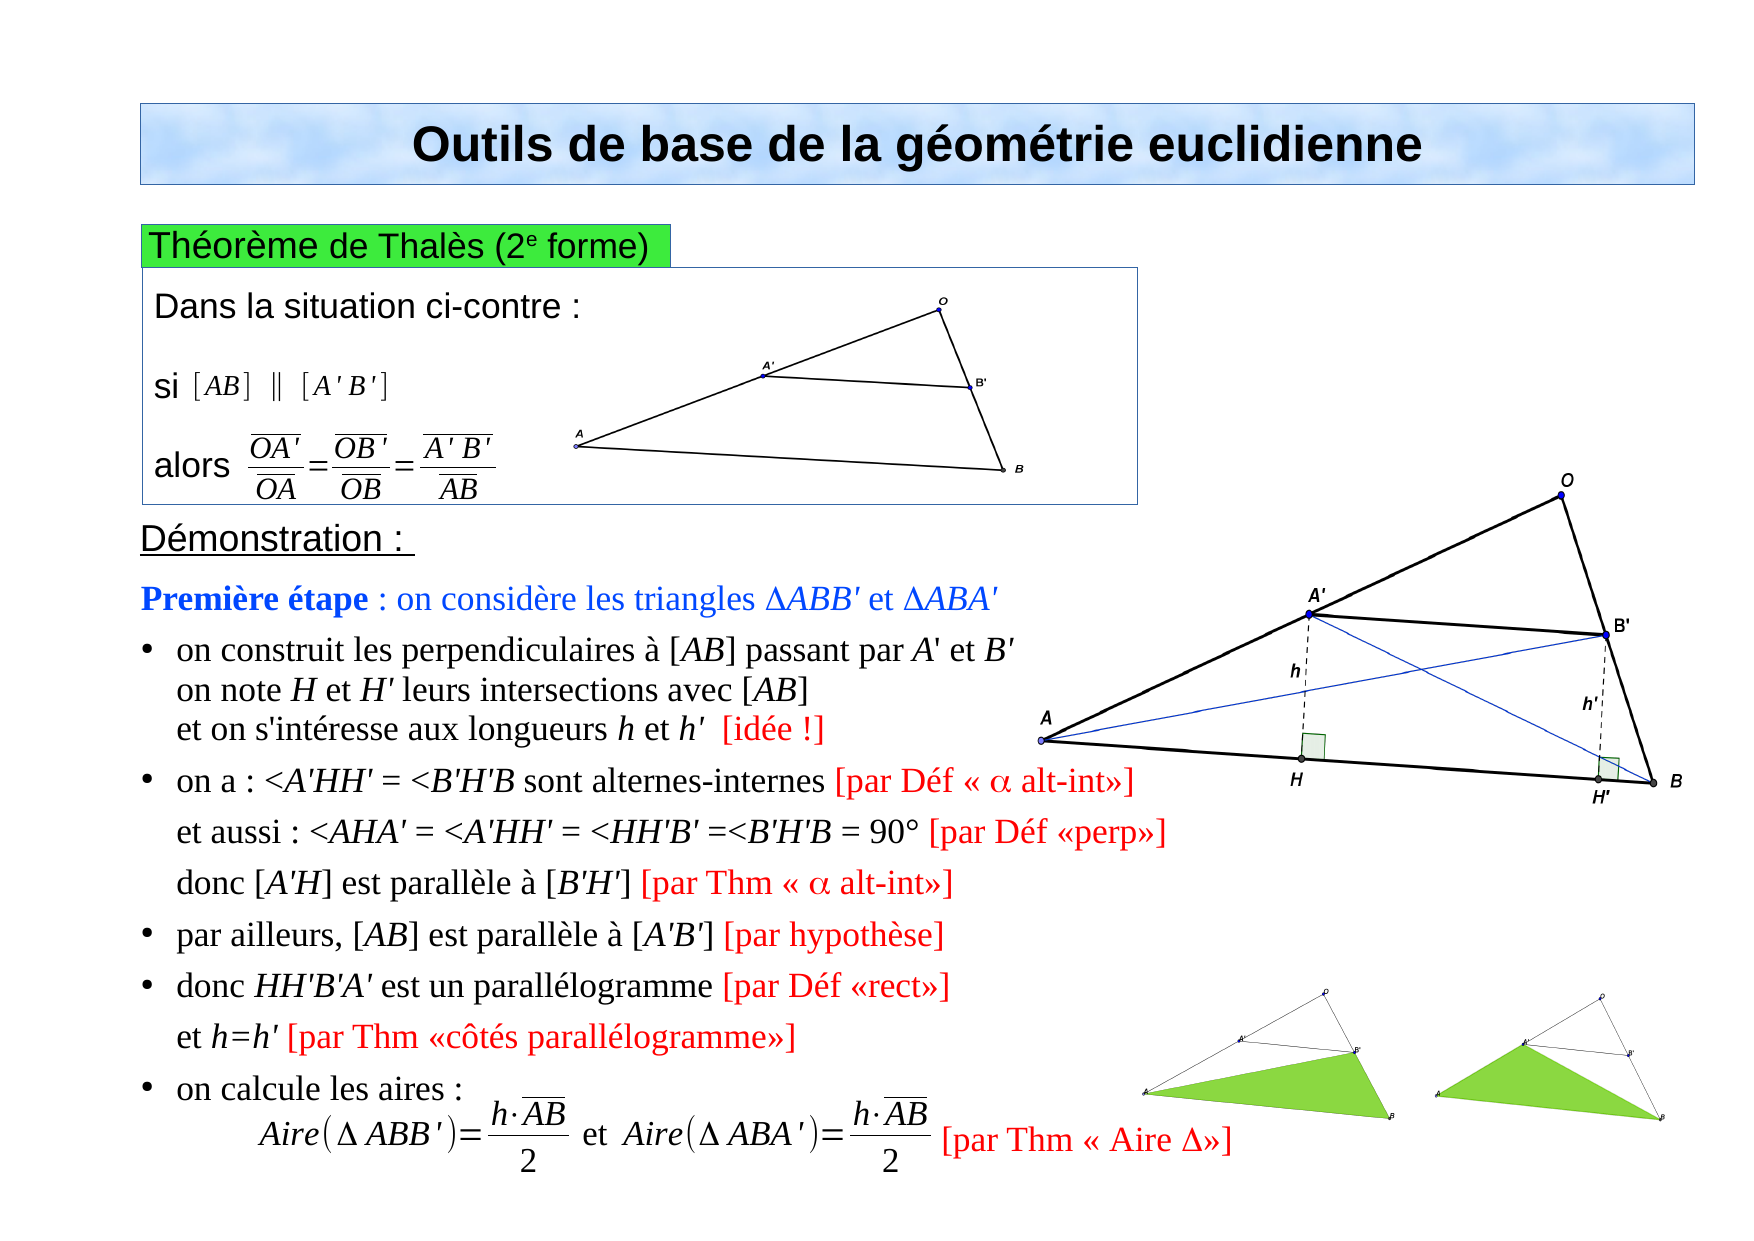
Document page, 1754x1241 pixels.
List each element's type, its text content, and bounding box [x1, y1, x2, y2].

chart [250, 1094, 939, 1180]
chart [240, 430, 503, 506]
picture [564, 282, 1695, 827]
text_box Première étape : on considère les triangles DABB' et DABA' on construit les perpendiculaires à [AB] passant par A' et B' on note H et H' leurs intersections avec [AB] et on s'intéresse aux longueurs h et h' [idée !] on a : <A'HH' = <B'H'B sont alternes-internes [par Déf « a alt-int»] et aussi : <AHA' = <A'HH' = <HH'B' =<B'H'B = 90° [par Déf «perp»] donc [A'H] est parallèle à [B'H'] [par Thm « a alt-int»] par ailleurs, [AB] est parallèle à [A'B'] [par hypothèse] donc HH'B'A' est un parallélogramme [par Déf «rect»] et h=h' [par Thm «côtés parallélogramme»] on calcule les aires : [par Thm « Aire D»] [129, 566, 1099, 1052]
chart [187, 369, 394, 403]
picture [1432, 987, 1668, 1126]
picture [1139, 982, 1398, 1125]
text_box Démonstration : [125, 510, 430, 567]
text_box Outils de base de la géométrie euclidienne [140, 103, 1695, 185]
text_box Dans la situation ci-contre : si alors [142, 267, 1138, 505]
text_box Théorème de Thalès (2e forme) [141, 224, 671, 268]
